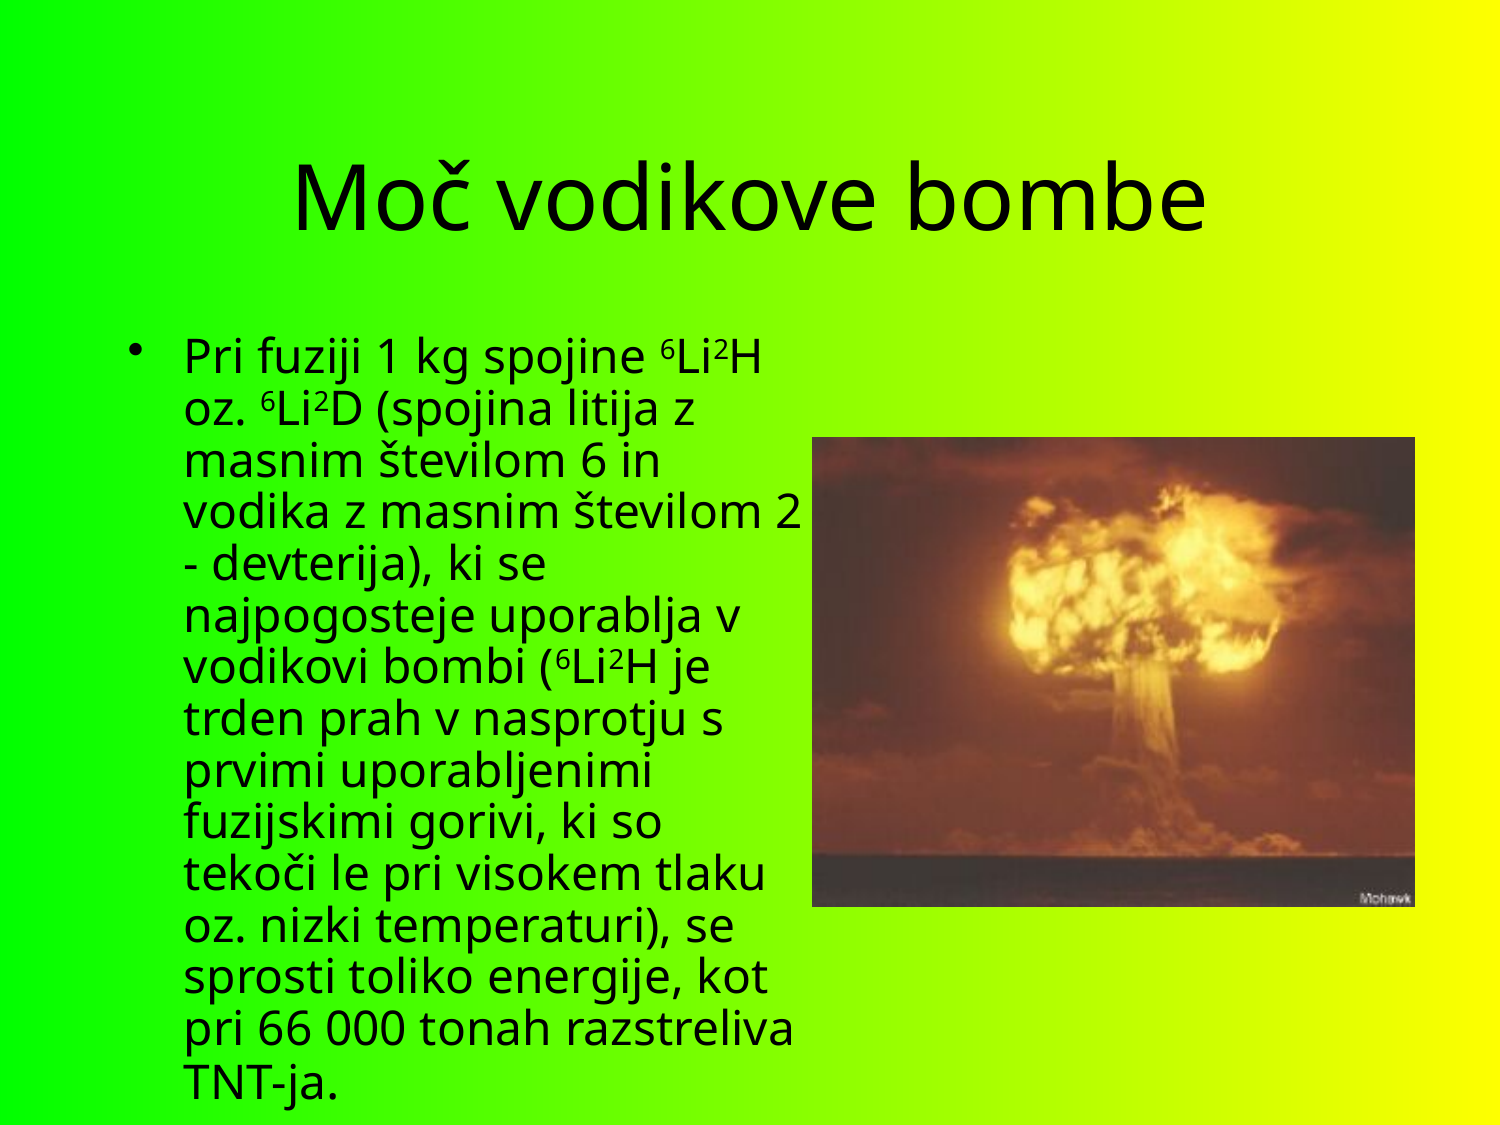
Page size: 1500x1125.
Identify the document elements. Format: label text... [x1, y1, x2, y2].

title Moč vodikove bombe [112, 99, 1388, 288]
picture [812, 437, 1415, 907]
list Pri fuziji 1 kg spojine 6Li2H oz. 6Li2D (spojina litija z masnim številom 6 in vodika z masnim številom 2 - devterija), ki se najpogosteje uporablja v vodikovi bombi (6Li2H je trden prah v nasprotju s prvimi uporabljenimi fuzijskimi gorivi, ki so tekoči le pri visokem tlaku oz. nizki temperaturi), se sprosti toliko energije, kot pri 66 000 tonah razstreliva TNT-ja. [112, 324, 825, 1000]
